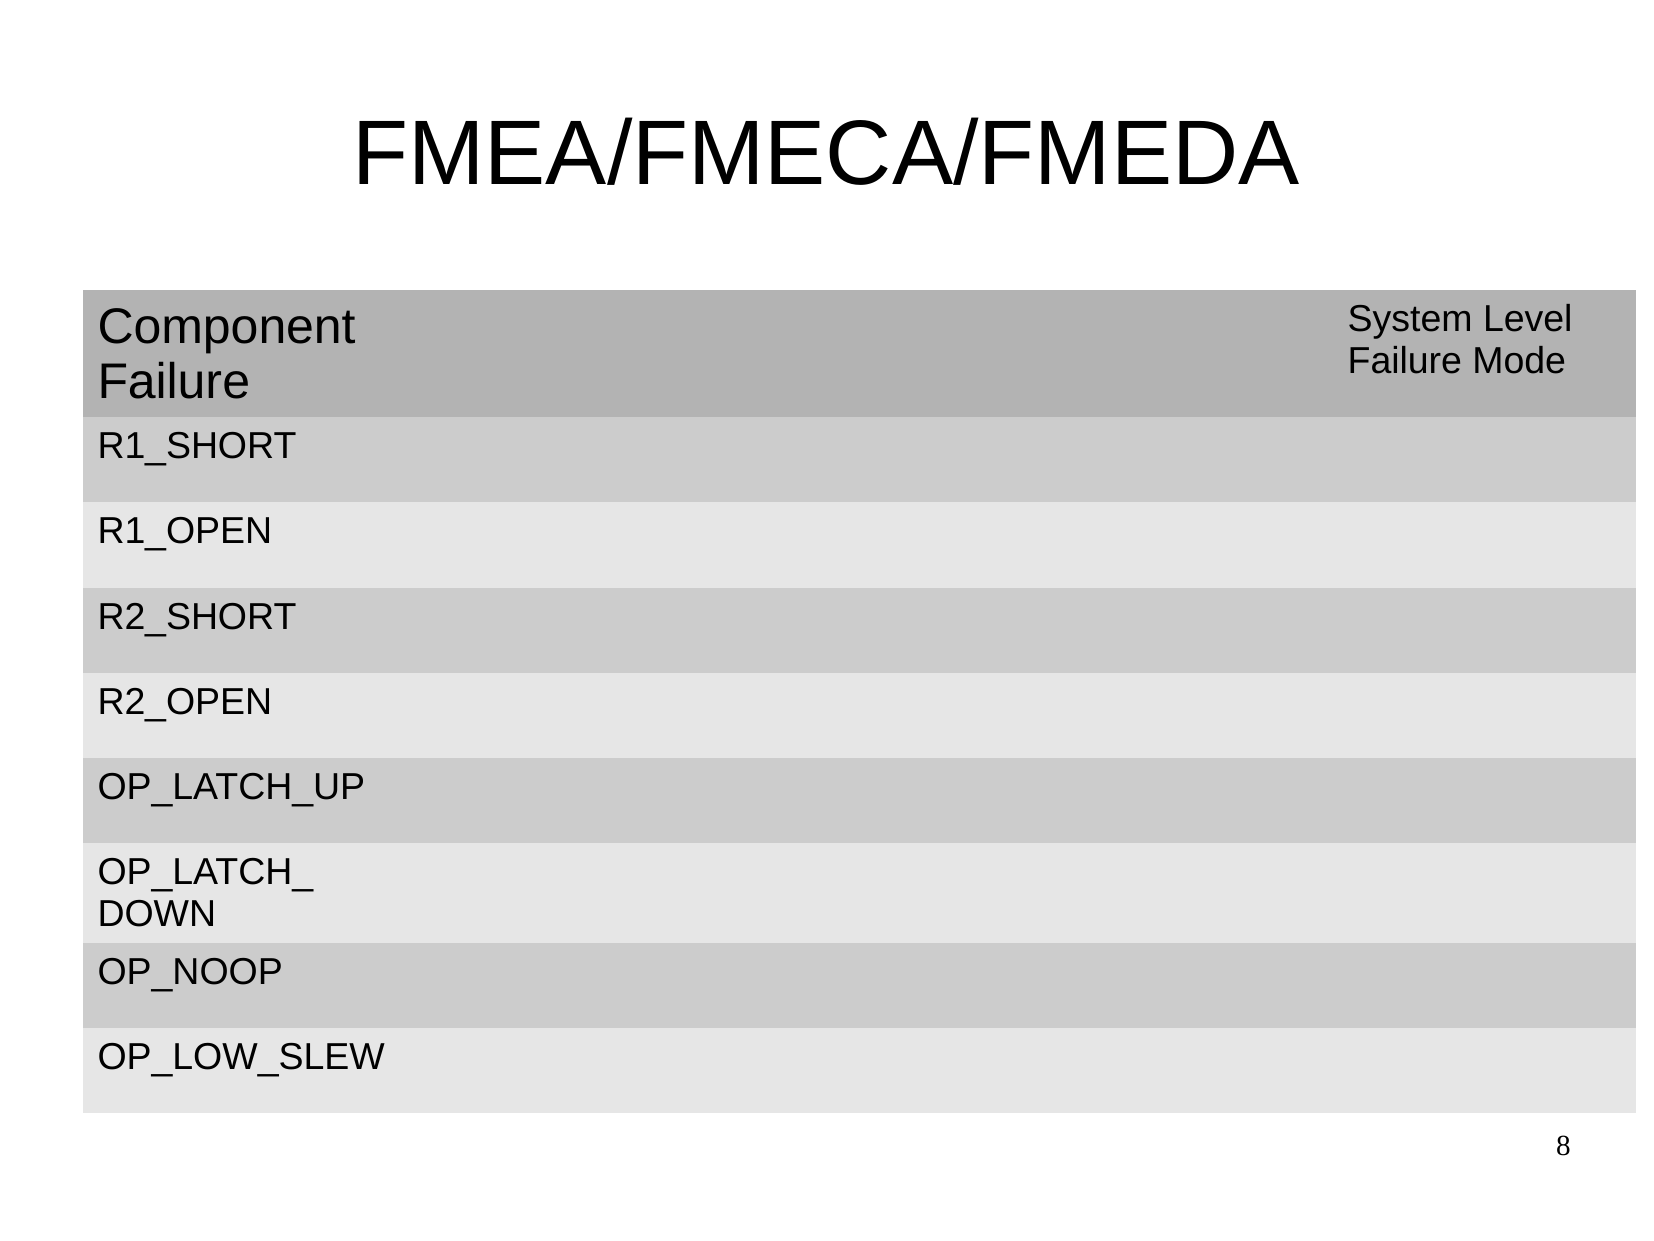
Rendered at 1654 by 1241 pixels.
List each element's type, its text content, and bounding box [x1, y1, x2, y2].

table_cell OP_LATCH_ DOWN [83, 843, 426, 943]
table_cell [728, 1028, 1031, 1113]
table_cell R2_SHORT [83, 588, 426, 673]
table_cell [1333, 1028, 1636, 1113]
table_cell [728, 943, 1031, 1028]
table_cell [1031, 673, 1333, 758]
table_cell [426, 673, 728, 758]
table_cell [1031, 588, 1333, 673]
table_cell OP_LOW_SLEW [83, 1028, 426, 1113]
table_cell [1333, 843, 1636, 943]
table_cell [426, 943, 728, 1028]
table_cell [728, 758, 1031, 843]
table_header System Level Failure Mode [1333, 290, 1636, 417]
table_cell [426, 843, 728, 943]
table_cell [728, 502, 1031, 588]
table_cell [426, 502, 728, 588]
table_cell [426, 588, 728, 673]
table_cell [1333, 417, 1636, 502]
table_cell R2_OPEN [83, 673, 426, 758]
table_cell [1031, 1028, 1333, 1113]
table_cell [1031, 843, 1333, 943]
table_cell R1_OPEN [83, 502, 426, 588]
title FMEA/FMECA/FMEDA [82, 49, 1571, 257]
table_cell [1031, 943, 1333, 1028]
table_cell [1031, 417, 1333, 502]
table_cell [1333, 758, 1636, 843]
table_cell [728, 673, 1031, 758]
table_cell OP_NOOP [83, 943, 426, 1028]
table_header [426, 290, 728, 417]
table_cell [728, 417, 1031, 502]
table_cell [728, 588, 1031, 673]
table_cell [728, 843, 1031, 943]
table_cell [1333, 588, 1636, 673]
table_cell [426, 417, 728, 502]
table_cell [1031, 758, 1333, 843]
table_cell R1_SHORT [83, 417, 426, 502]
table_cell [1333, 943, 1636, 1028]
table_cell [426, 758, 728, 843]
table_cell OP_LATCH_UP [83, 758, 426, 843]
table_cell [1031, 502, 1333, 588]
table_cell [1333, 502, 1636, 588]
table_header Component Failure [83, 290, 426, 417]
table_header [1031, 290, 1333, 417]
table_cell [426, 1028, 728, 1113]
table_header [728, 290, 1031, 417]
table_cell [1333, 673, 1636, 758]
